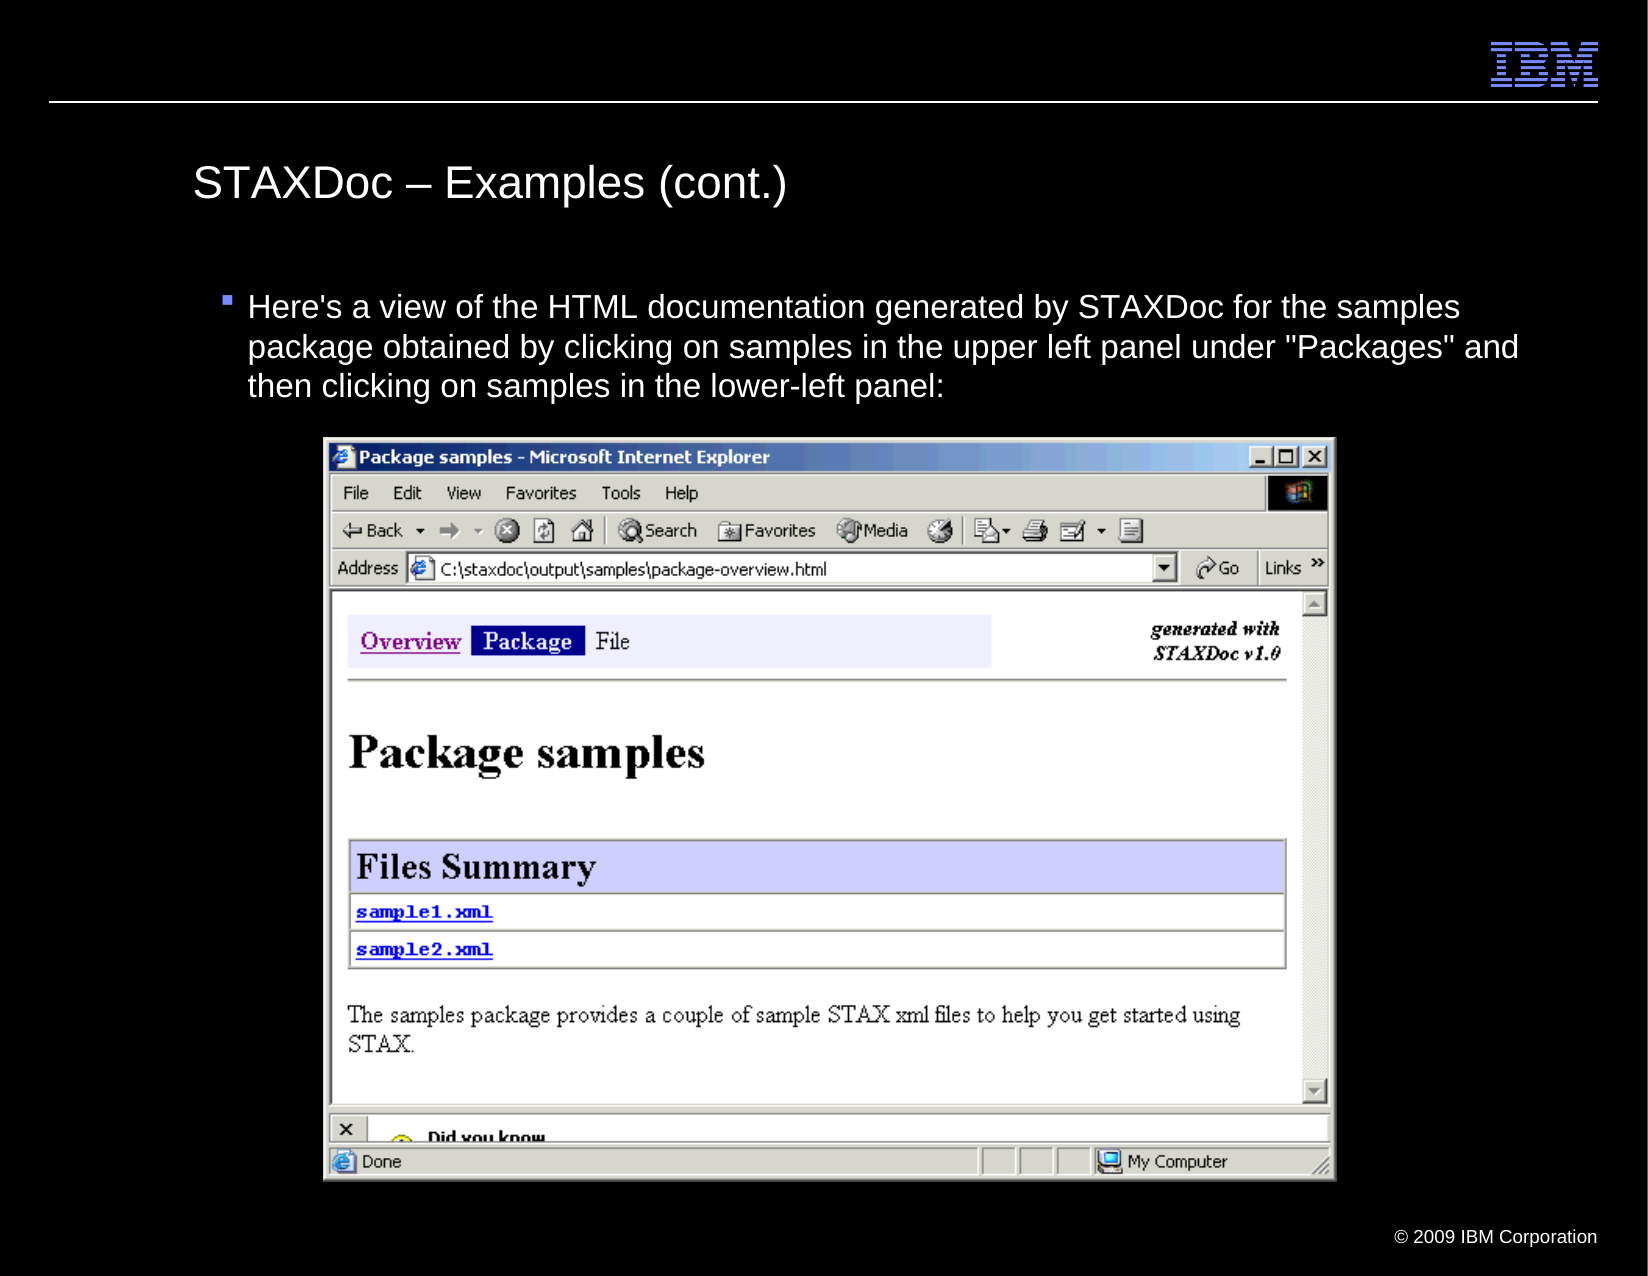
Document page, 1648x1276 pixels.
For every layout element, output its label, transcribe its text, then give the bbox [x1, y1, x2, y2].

picture [323, 437, 1337, 1182]
text_box Here's a view of the HTML documentation generated by STAXDoc for the samples package obtained by clicking on samples in the upper left panel under "Packages" and then clicking on samples in the lower-left panel: [220, 284, 1587, 405]
title STAXDoc – Examples (cont.) [175, 150, 1648, 244]
picture [1491, 42, 1598, 87]
